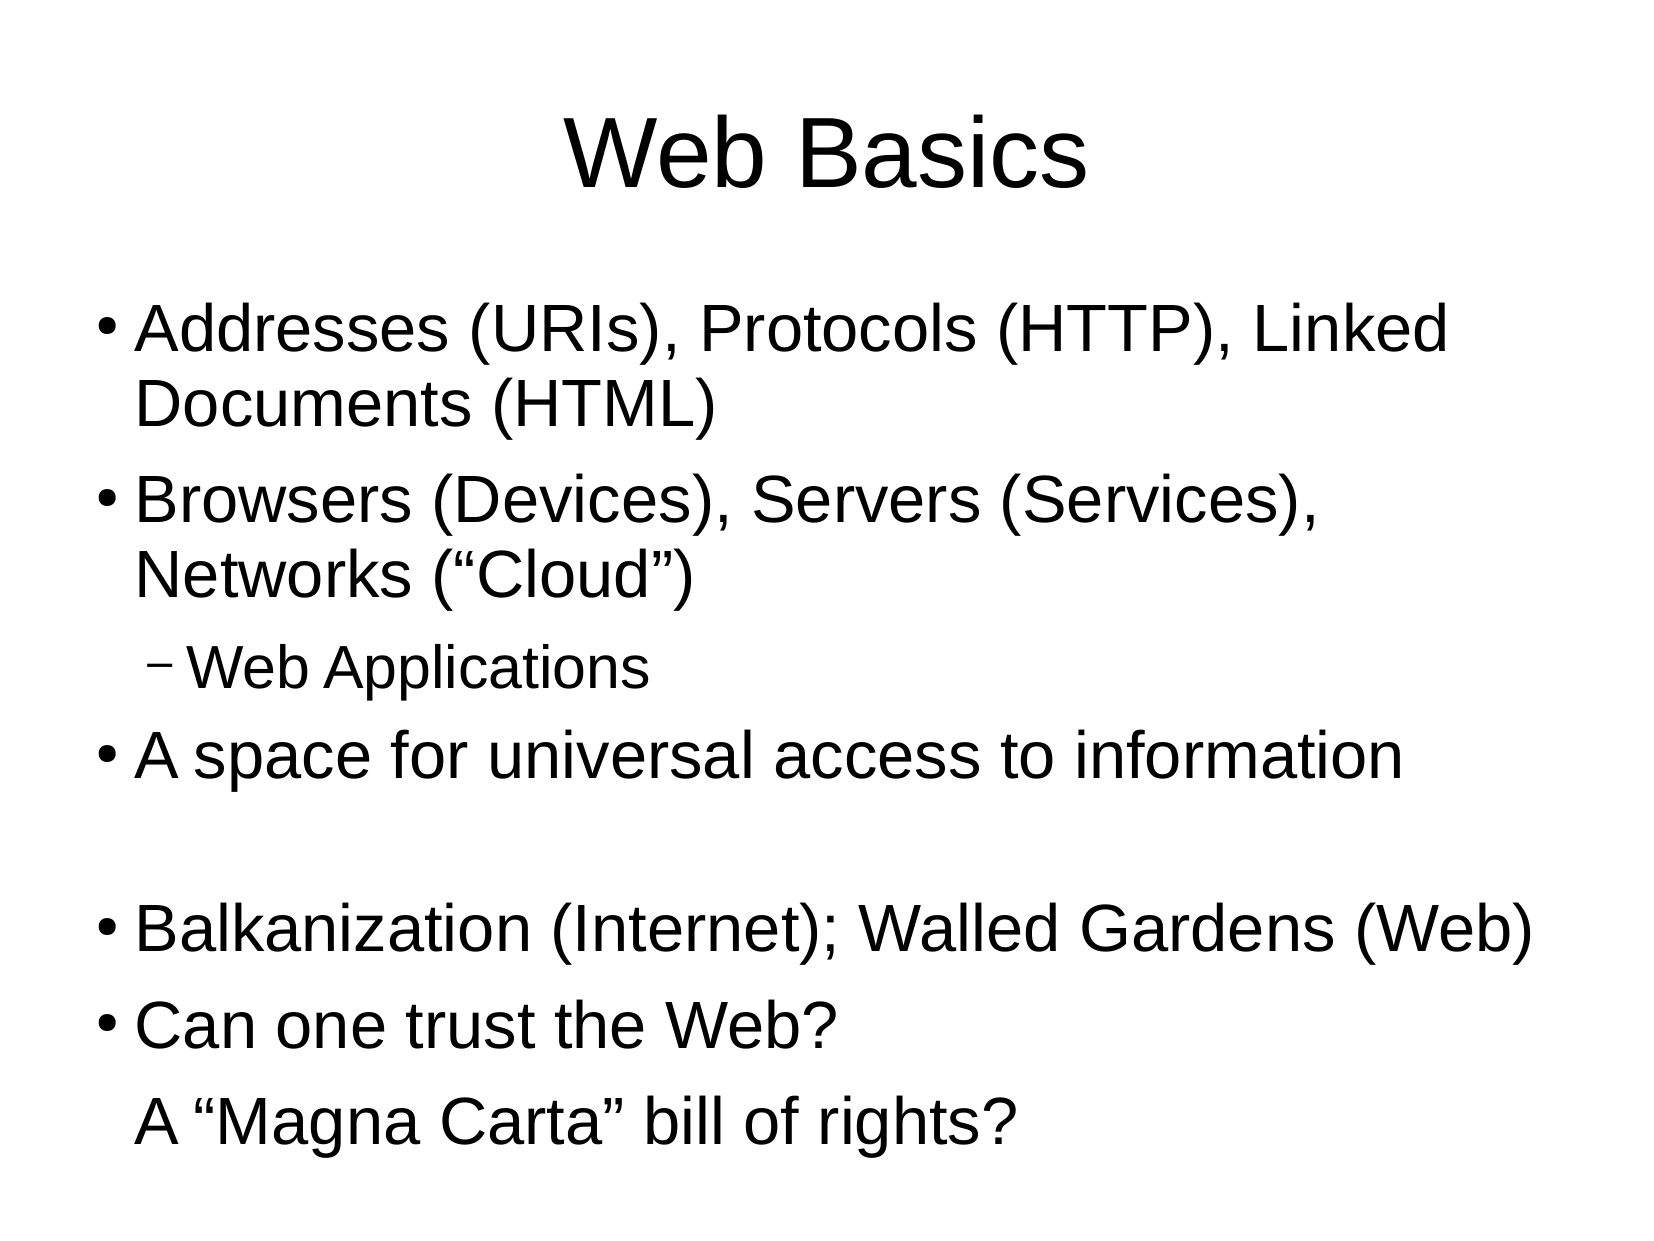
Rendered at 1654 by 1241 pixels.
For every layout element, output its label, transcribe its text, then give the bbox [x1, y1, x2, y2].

title Web Basics [82, 49, 1571, 257]
list Addresses (URIs), Protocols (HTTP), Linked Documents (HTML) Browsers (Devices), Servers (Services), Networks (“Cloud”) Web Applications A space for universal access to information Balkanization (Internet); Walled Gardens (Web) Can one trust the Web? A “Magna Carta” bill of rights? [82, 290, 1595, 1182]
